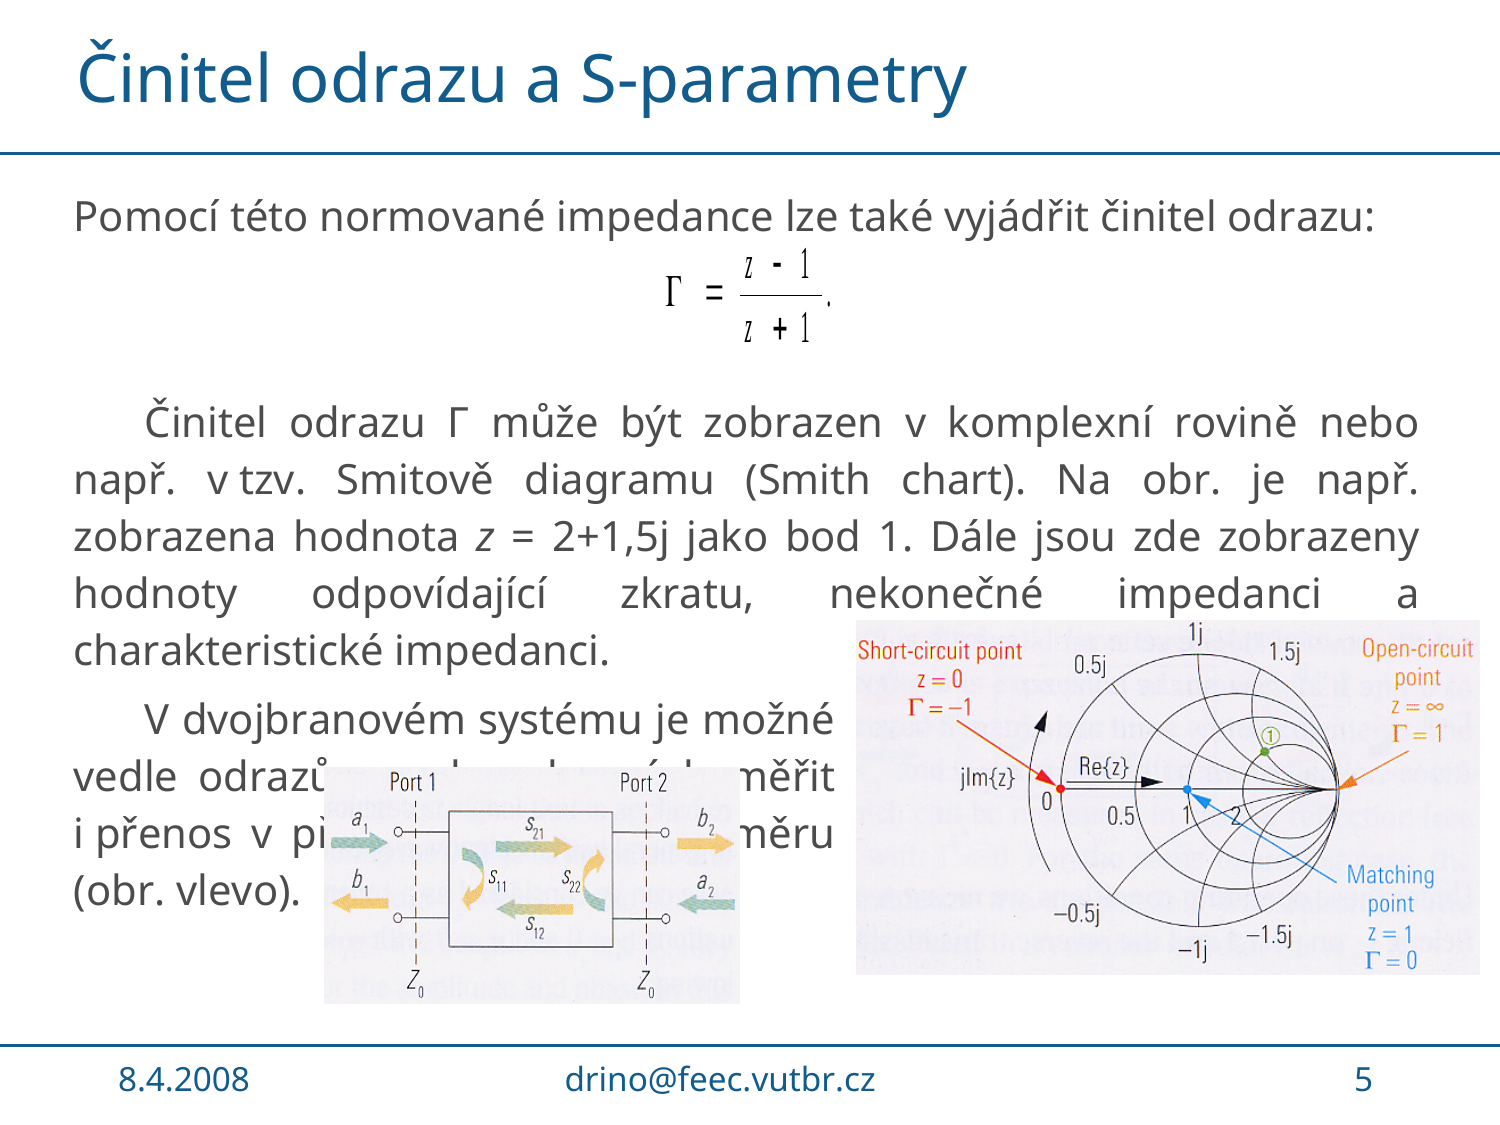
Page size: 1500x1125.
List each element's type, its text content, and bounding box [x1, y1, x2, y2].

text_box Pomocí této normované impedance lze také vyjádřit činitel odrazu: Činitel odrazu Γ může být zobrazen v komplexní rovině nebo např. v tzv. Smitově diagramu (Smith chart). Na obr. je např. zobrazena hodnota z = 2+1,5j jako bod 1. Dále jsou zde zobrazeny hodnoty odpovídající zkratu, nekonečné impedanci a charakteristické impedanci. V dvojbranovém systému je možné vedle odrazů na obou branách měřit i přenos v přímém a opačném směru (obr. vlevo). [59, 178, 1442, 926]
picture [658, 234, 842, 353]
text_box <číslo> [1075, 1049, 1388, 1125]
text_box drino@feec.vutbr.cz [454, 1049, 987, 1125]
title Činitel odrazu a S-parametry [0, 0, 1500, 152]
picture [324, 767, 740, 1004]
text_box 8.4.2008 [103, 1049, 432, 1125]
picture [856, 620, 1480, 975]
